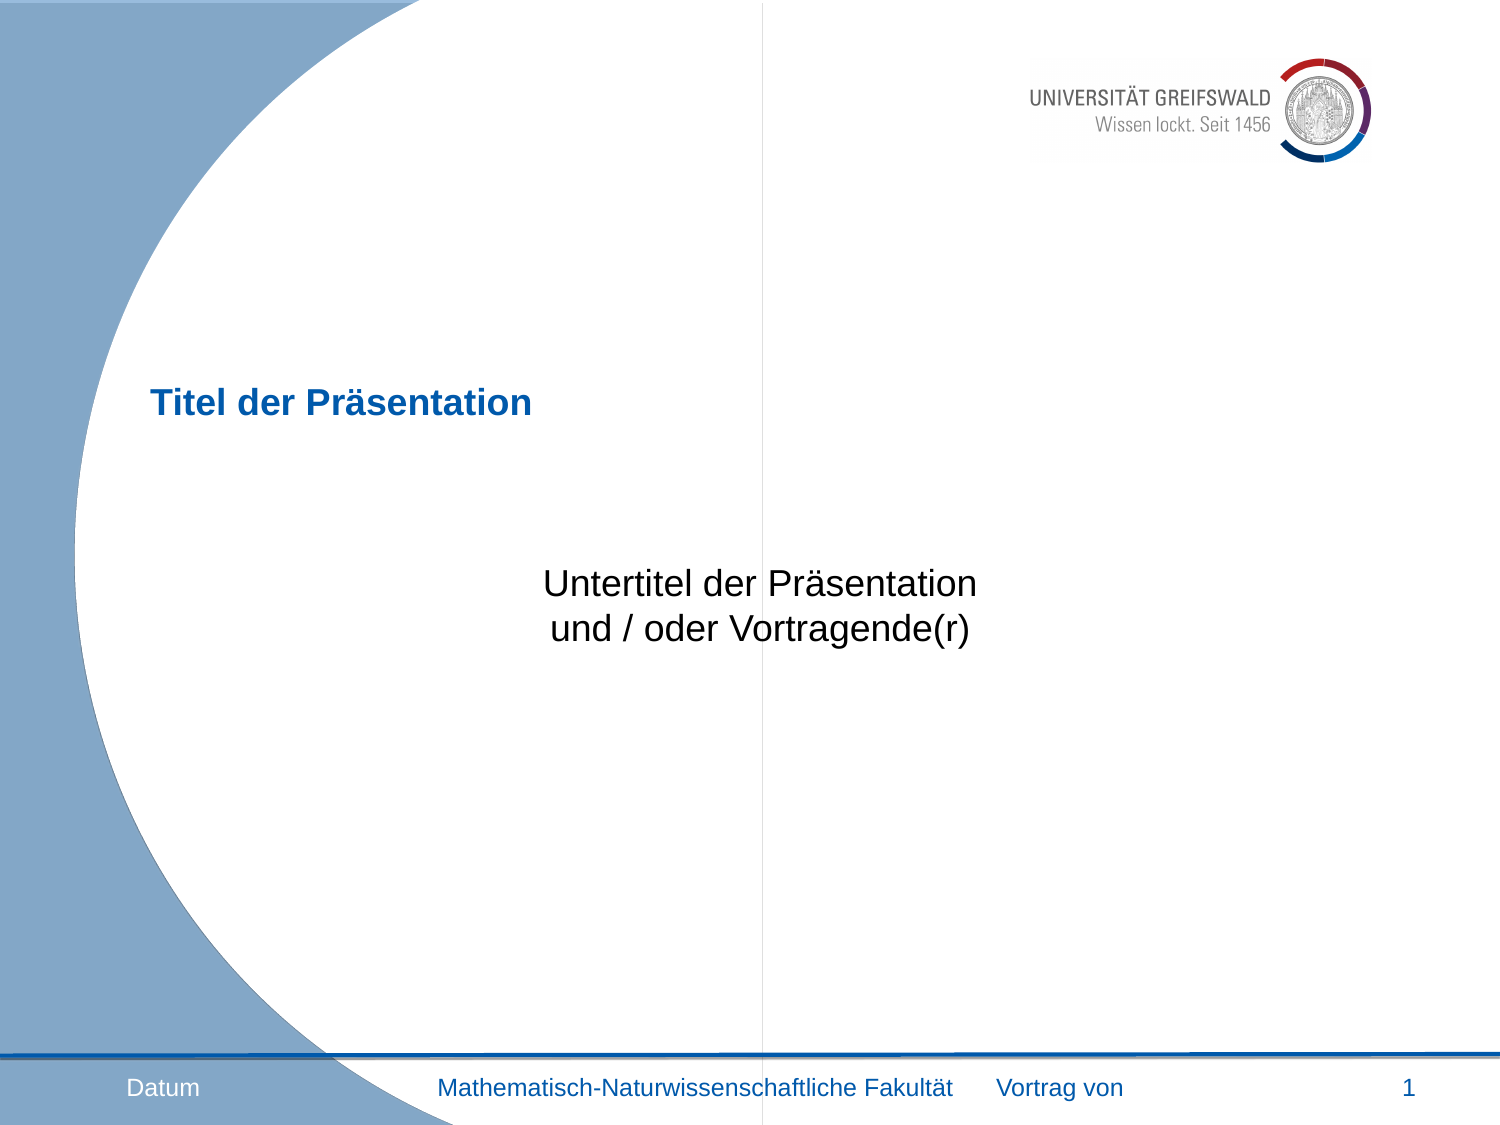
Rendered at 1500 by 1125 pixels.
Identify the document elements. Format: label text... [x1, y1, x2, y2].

title Titel der Präsentation [135, 370, 1386, 551]
subtitle Untertitel der Präsentation und / oder Vortragende(r) [135, 551, 1386, 946]
picture [1030, 58, 1372, 163]
